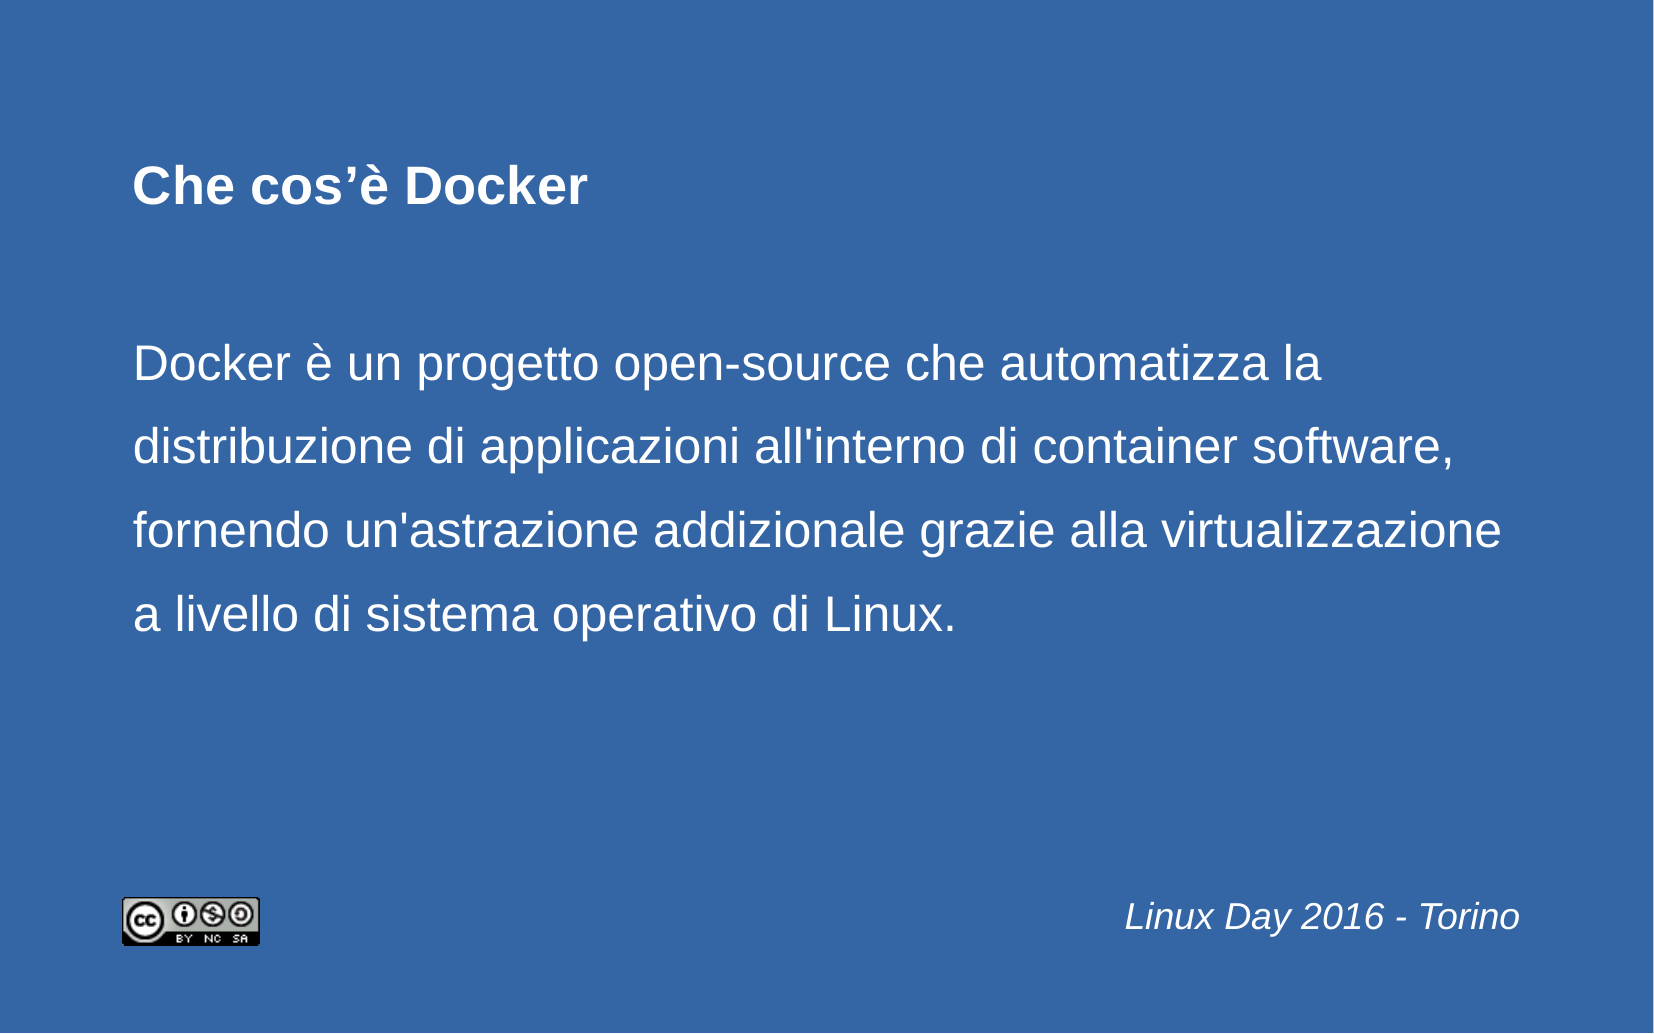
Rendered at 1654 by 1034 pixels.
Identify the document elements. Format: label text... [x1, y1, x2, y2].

text_box Linux Day 2016 - Torino [1109, 887, 1536, 1034]
text_box Che cos’è Docker Docker è un progetto open-source che automatizza la distribuzione di applicazioni all'interno di container software, fornendo un'astrazione addizionale grazie alla virtualizzazione a livello di sistema operativo di Linux. [118, 118, 1536, 815]
picture [122, 897, 260, 946]
